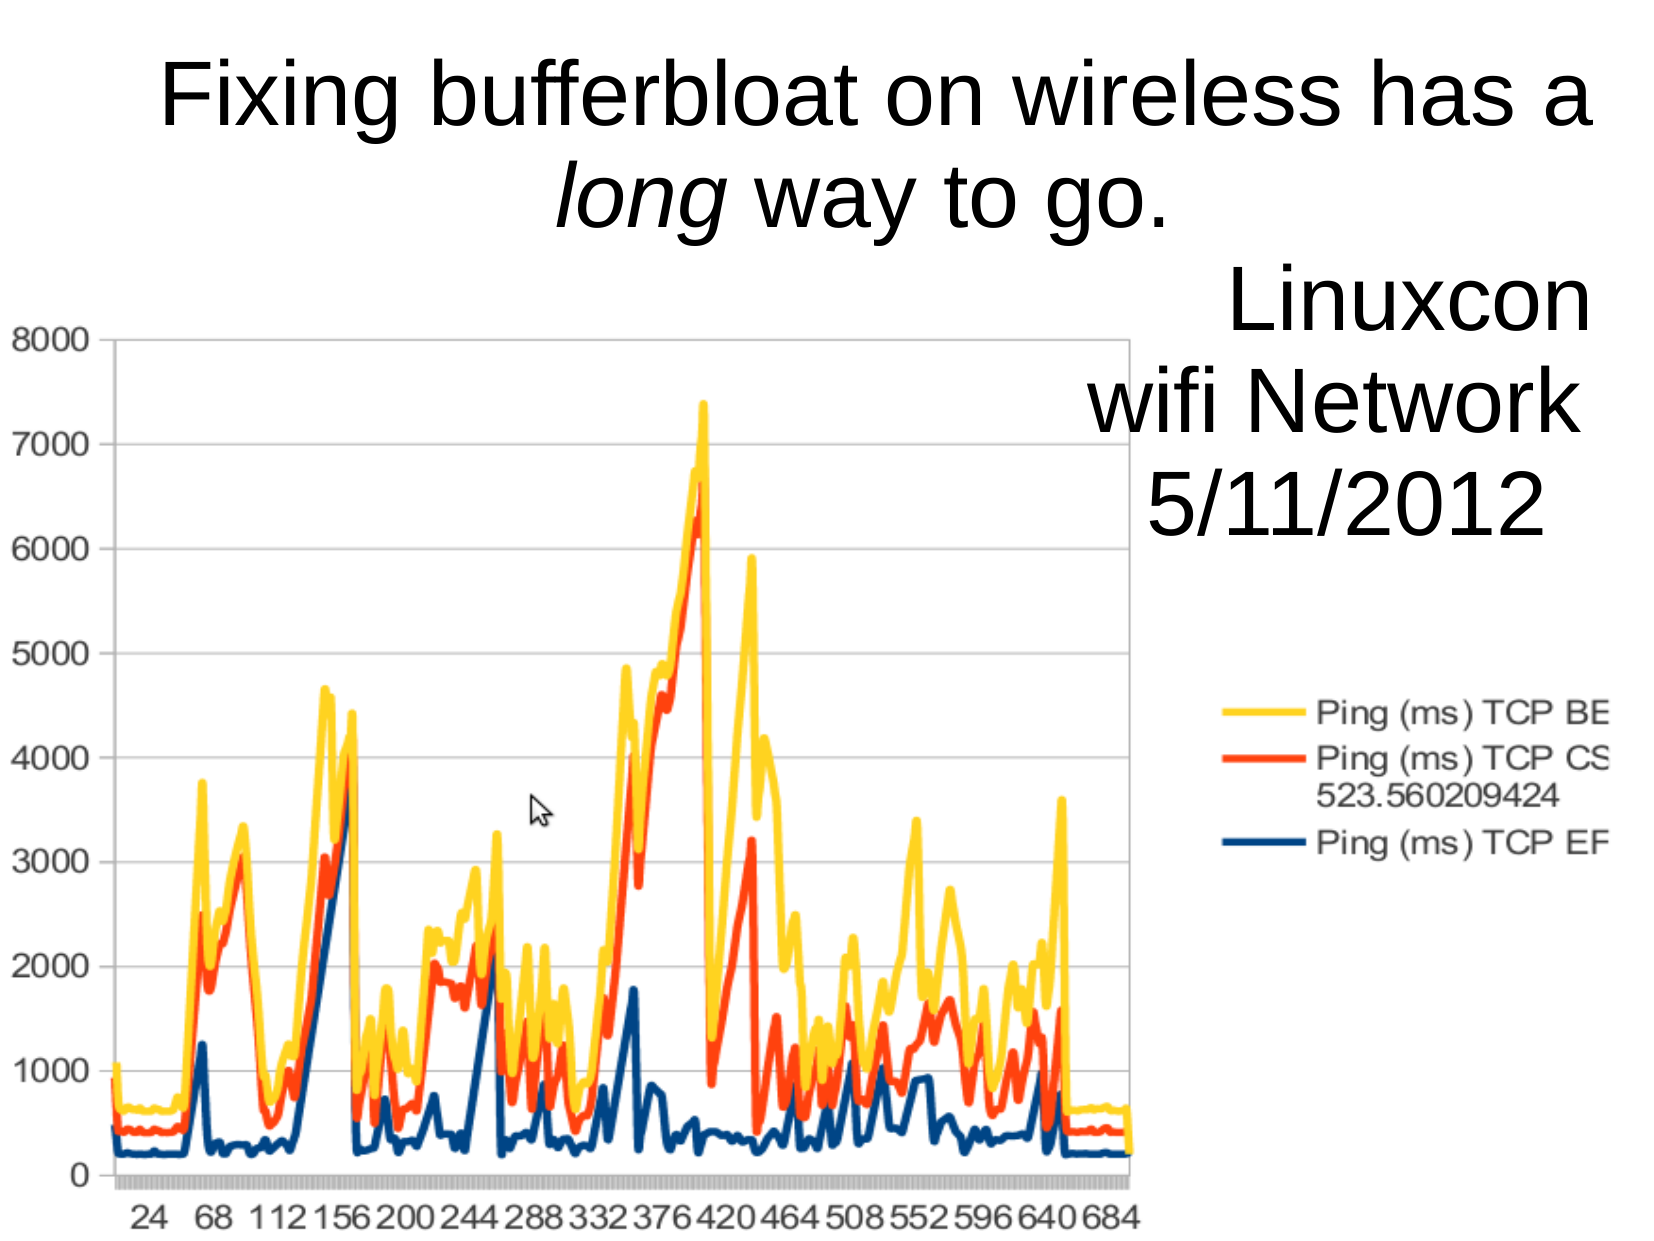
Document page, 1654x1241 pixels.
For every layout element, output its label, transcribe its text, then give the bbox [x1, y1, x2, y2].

title Fixing bufferbloat on wireless has a long way to go. Linuxcon wifi Network 5/11/2012 [120, 42, 1609, 556]
picture [0, 299, 1654, 1241]
